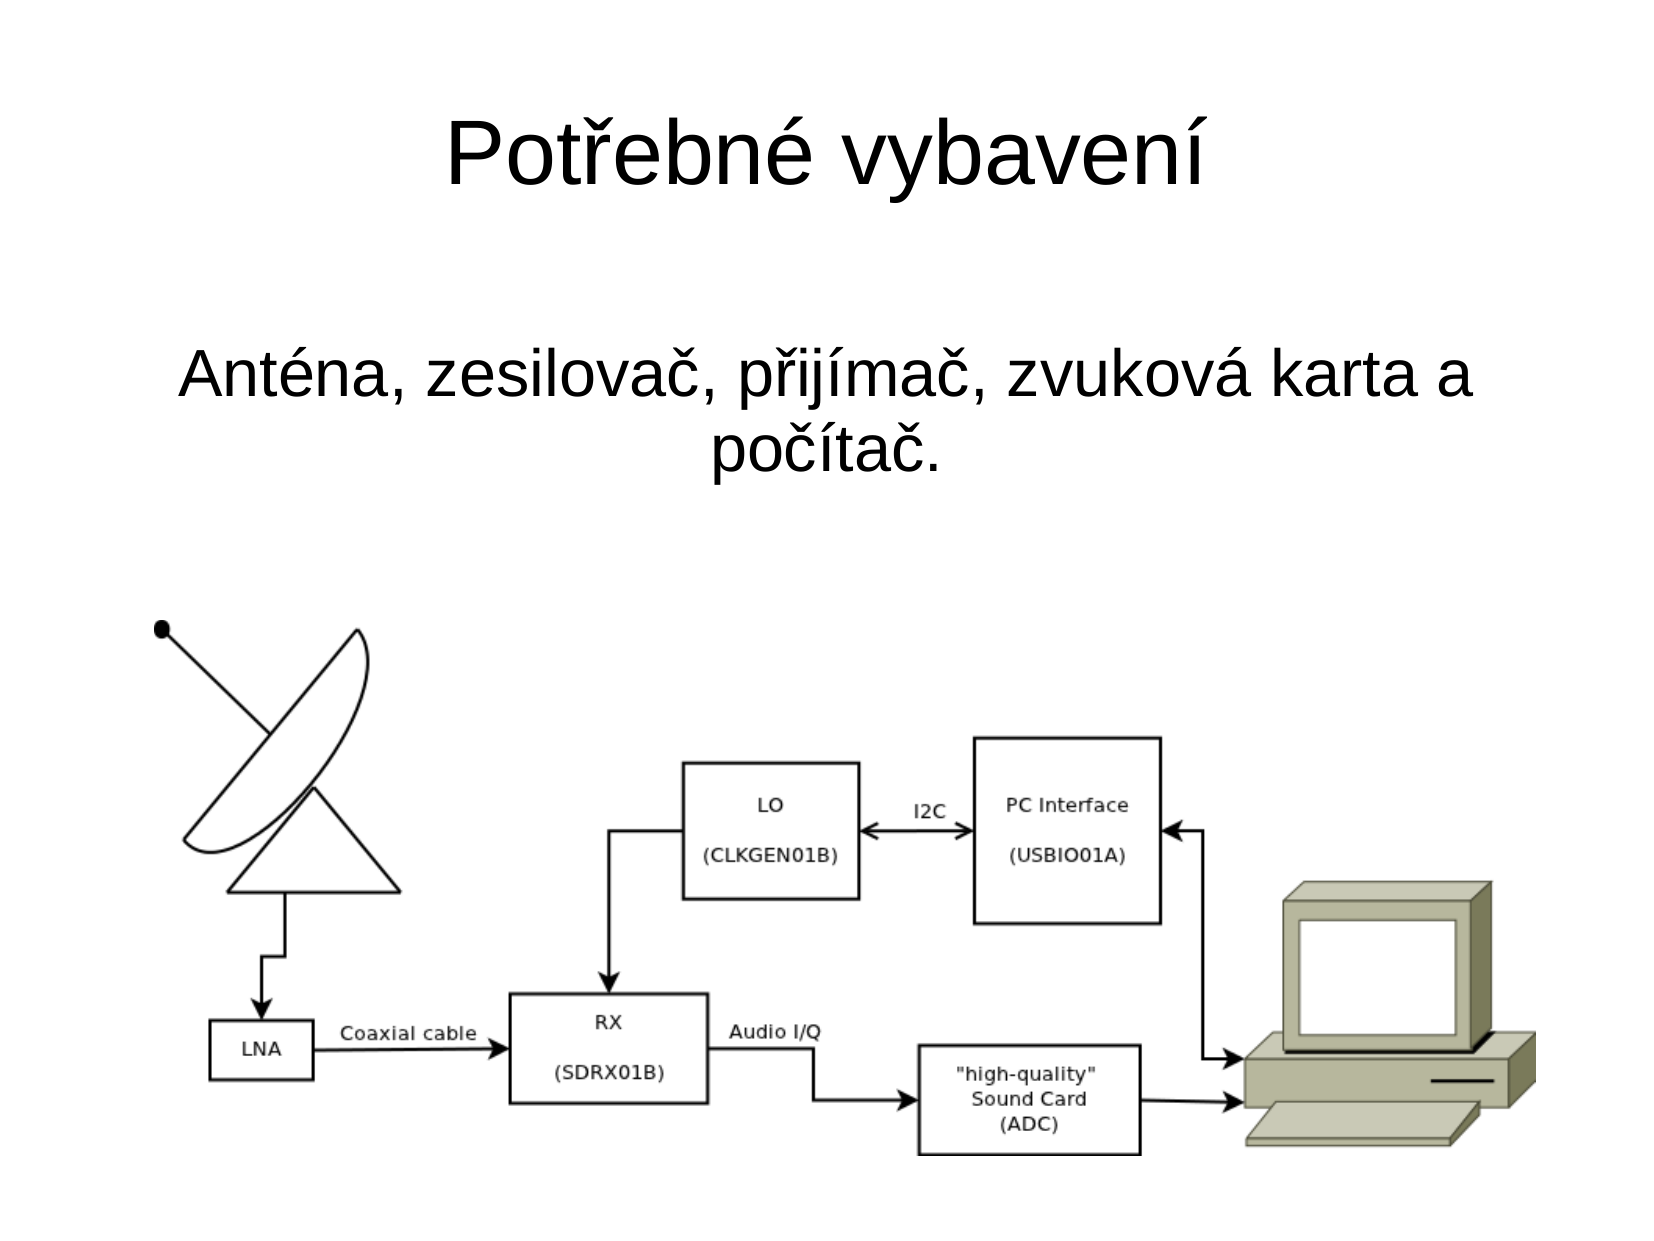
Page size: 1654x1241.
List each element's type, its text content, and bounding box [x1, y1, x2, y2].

picture [154, 620, 1536, 1156]
title Potřebné vybavení [82, 49, 1571, 257]
subtitle Anténa, zesilovač, přijímač, zvuková karta a počítač. [82, 290, 1571, 532]
